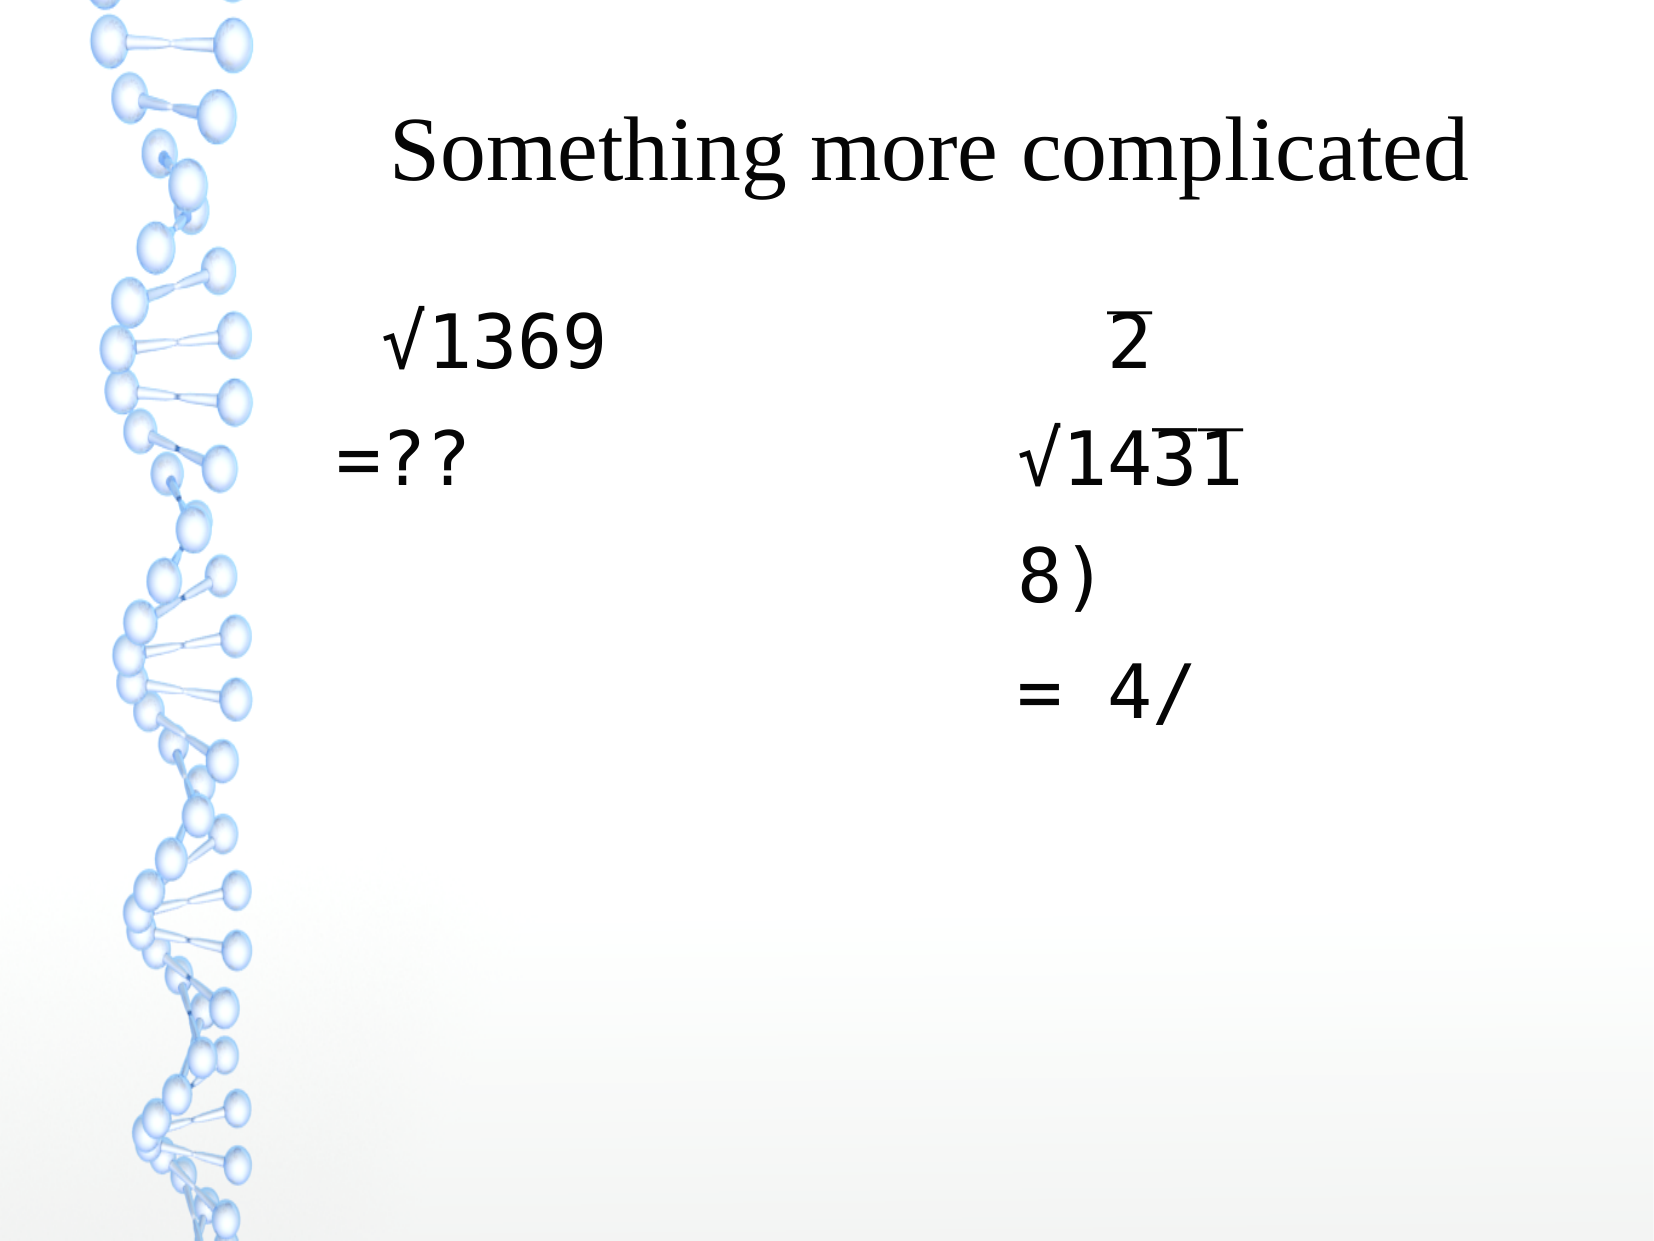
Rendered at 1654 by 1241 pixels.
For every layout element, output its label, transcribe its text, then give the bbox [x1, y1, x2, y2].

title Something more complicated [265, 47, 1595, 252]
list ̅2 √14̅̅3̅1 8) = 4/ [946, 299, 1595, 1019]
list √1369 =?? [265, 299, 915, 1019]
picture [0, 0, 1654, 1241]
